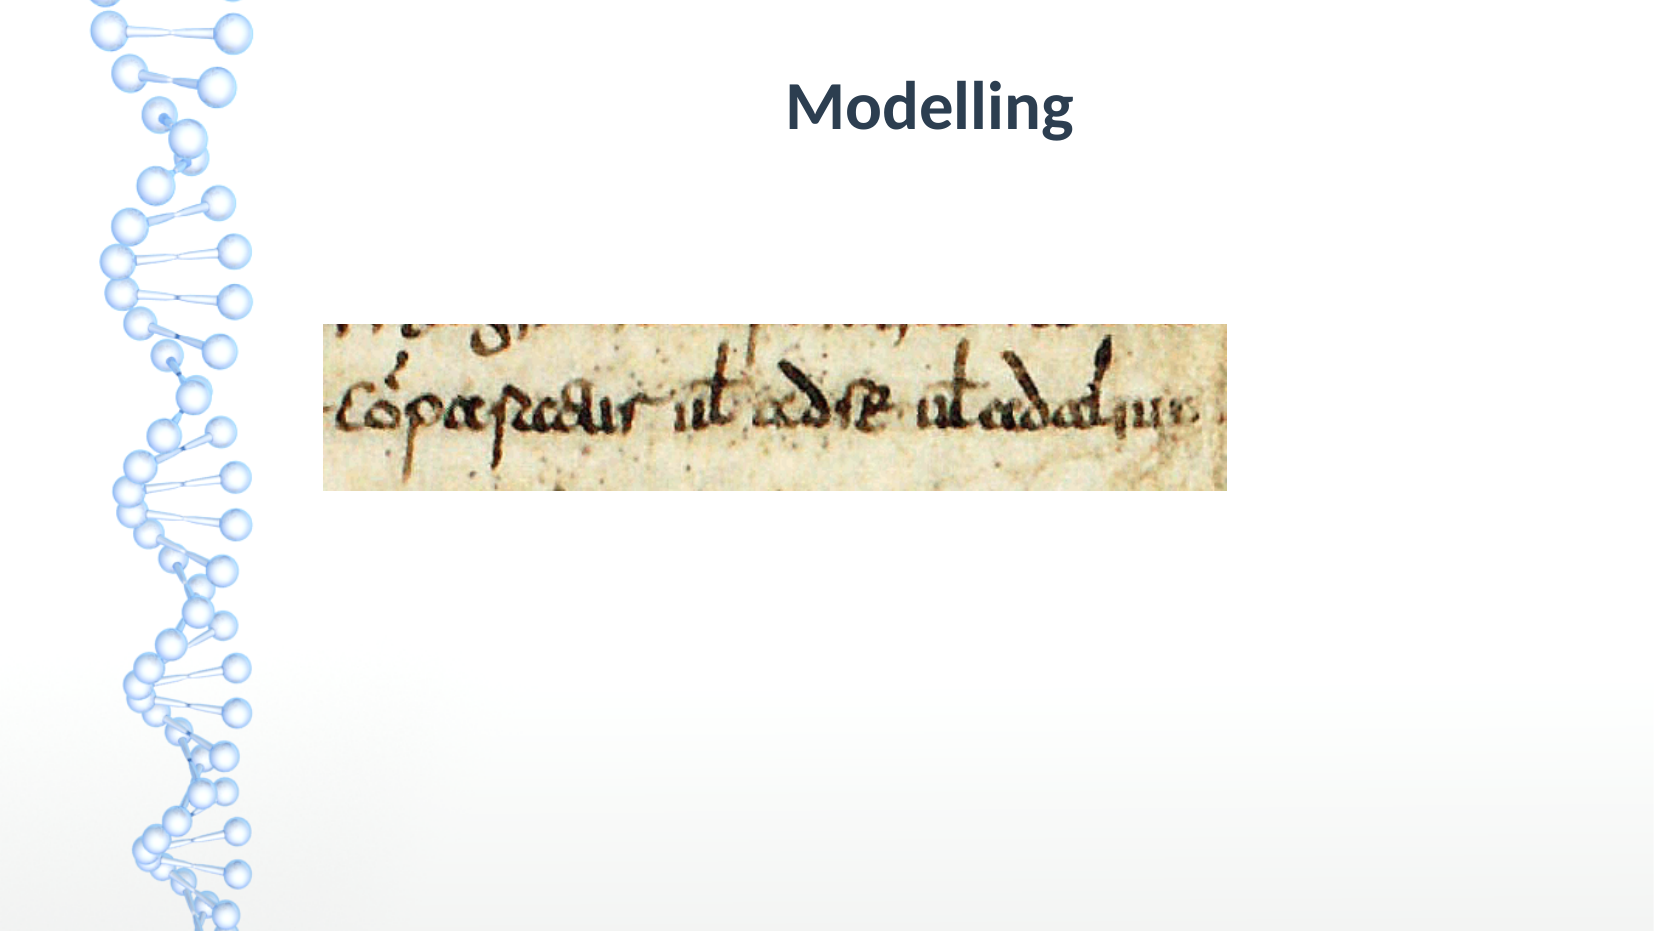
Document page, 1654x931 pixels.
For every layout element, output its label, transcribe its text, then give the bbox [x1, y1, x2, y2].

picture [0, 0, 1654, 931]
title Modelling [265, 35, 1595, 189]
